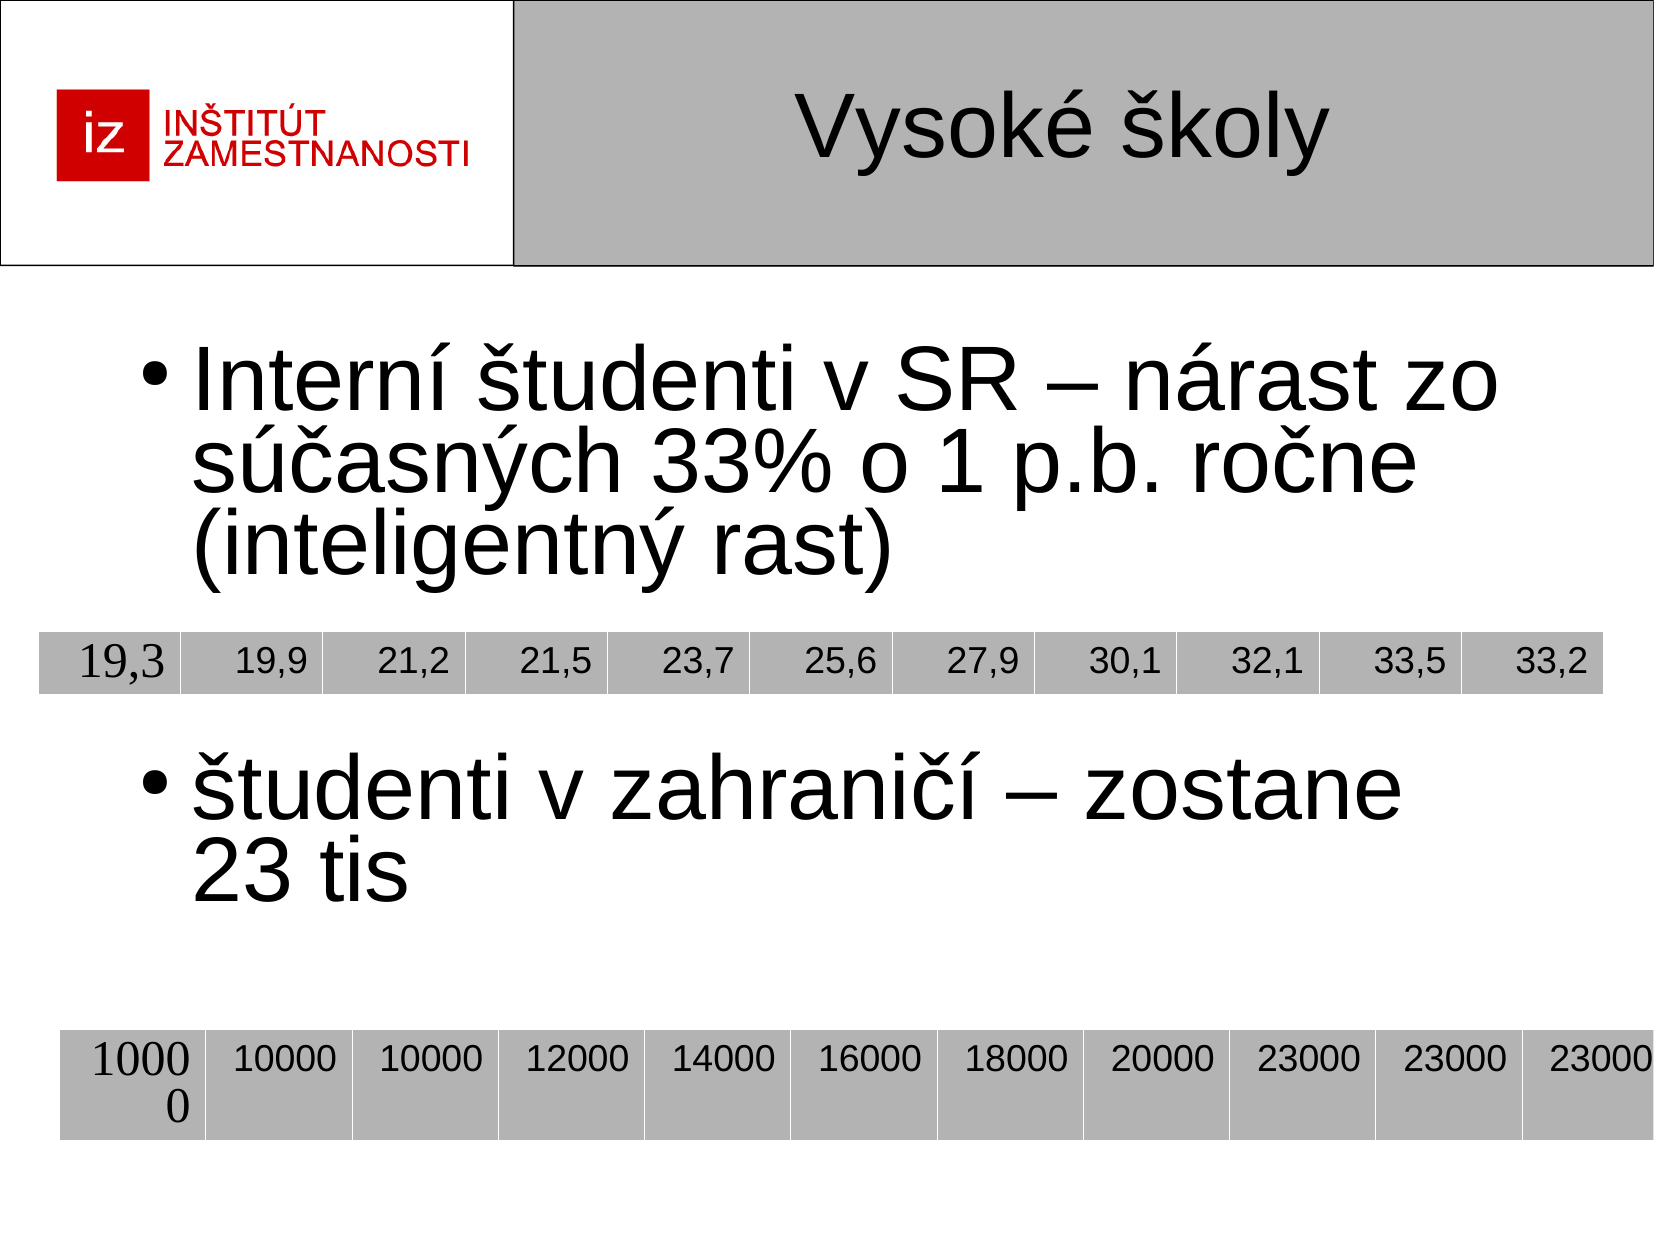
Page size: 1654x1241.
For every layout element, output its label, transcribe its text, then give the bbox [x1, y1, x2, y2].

table_header 10000 [206, 1030, 352, 1140]
list Interní študenti v SR – nárast zo súčasných 33% o 1 p.b. ročne (inteligentný rast) študenti v zahraničí – zostane 23 tis [121, 695, 1533, 1029]
table_header 25,6 [750, 632, 892, 694]
table_header 16000 [791, 1030, 937, 1140]
table_header 18000 [938, 1030, 1083, 1140]
table_header 23000 [1230, 1030, 1375, 1140]
table_header 10000 [60, 1030, 205, 1140]
list Interní študenti v SR – nárast zo súčasných 33% o 1 p.b. ročne (inteligentný rast) študenti v zahraničí – zostane 23 tis [121, 344, 1533, 631]
title Vysoké školy [561, 29, 1565, 237]
table_header 27,9 [893, 632, 1034, 694]
table_header 23000 [1376, 1030, 1522, 1140]
table_header 32,1 [1177, 632, 1319, 694]
table_header 12000 [499, 1030, 644, 1140]
table_header 19,3 [39, 632, 180, 694]
table_header 23000 [1523, 1030, 1654, 1140]
table_header 14000 [645, 1030, 790, 1140]
table_header 21,2 [323, 632, 465, 694]
table_header 30,1 [1035, 632, 1176, 694]
table_header 19,9 [181, 632, 322, 694]
picture [5, 8, 512, 257]
table_header 20000 [1084, 1030, 1229, 1140]
table_header 10000 [353, 1030, 498, 1140]
table_header 23,7 [608, 632, 749, 694]
table_header 33,5 [1320, 632, 1461, 694]
table_header 33,2 [1462, 632, 1603, 694]
table_header 21,5 [466, 632, 607, 694]
